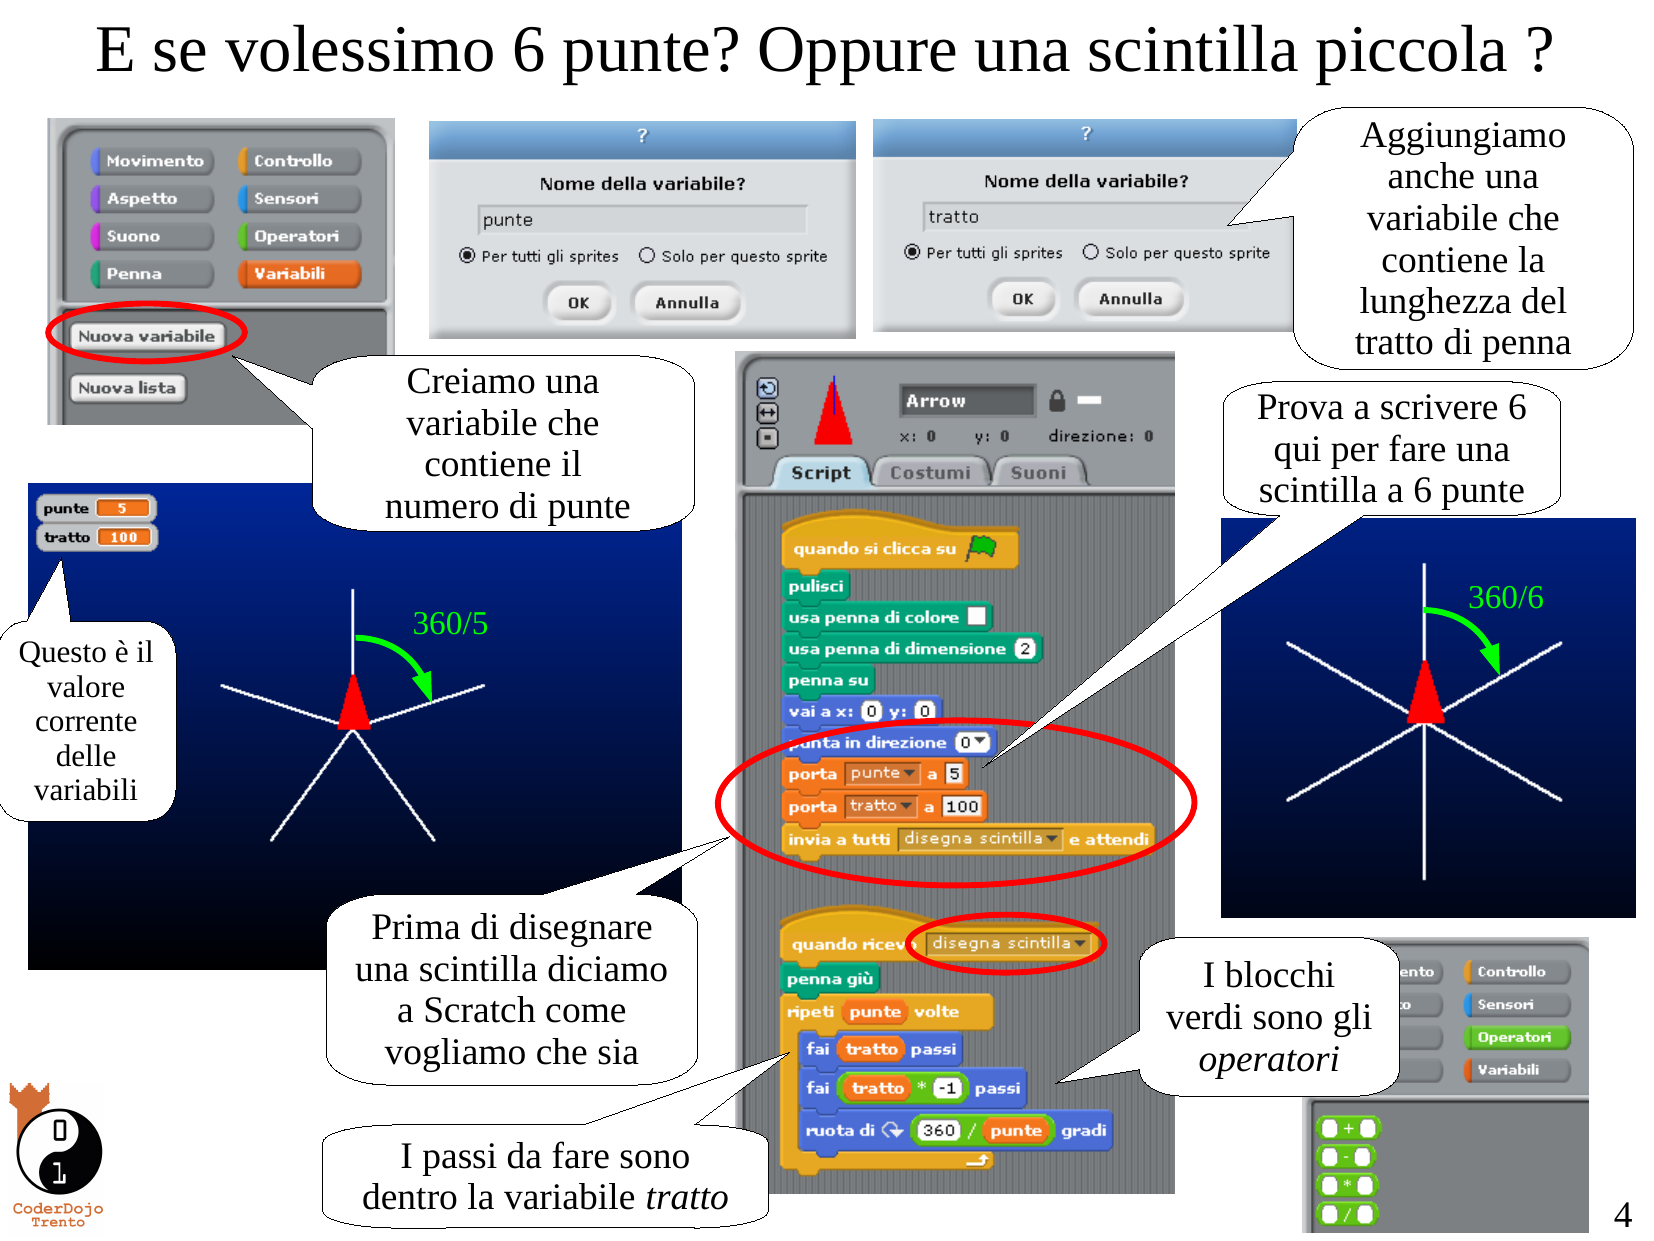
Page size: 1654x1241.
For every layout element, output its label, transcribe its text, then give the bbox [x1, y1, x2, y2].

picture [28, 483, 682, 970]
picture [52, 307, 241, 358]
picture [873, 119, 1297, 332]
text_box Aggiungiamo anche una variabile che contiene la lunghezza del tratto di penna [1227, 107, 1634, 370]
picture [735, 724, 1175, 882]
text_box I blocchi verdi sono gli operatori [1055, 937, 1400, 1097]
text_box Creiamo una variabile che contiene il numero di punte [232, 355, 695, 532]
text_box I passi da fare sono dentro la variabile tratto [322, 1052, 790, 1229]
text_box Questo è il valore corrente delle variabili [0, 557, 177, 822]
text_box Prima di disegnare una scintilla diciamo a Scratch come vogliamo che sia [326, 836, 730, 1086]
picture [1221, 518, 1275, 564]
picture [429, 121, 856, 339]
text_box Prova a scrivere 6 qui per fare una scintilla a 6 punte [982, 381, 1561, 768]
text_box E se volessimo 6 punte? Oppure una scintilla piccola ? [80, 4, 1607, 112]
picture [1302, 937, 1589, 1233]
picture [735, 839, 1175, 1194]
picture [735, 351, 1175, 768]
text_box 360/6 [1453, 571, 1560, 624]
text_box 360/5 [397, 597, 504, 650]
picture [1221, 518, 1636, 918]
picture [1052, 641, 1175, 765]
text_box 4 [1599, 1186, 1650, 1241]
picture [9, 1083, 104, 1237]
picture [638, 867, 682, 903]
picture [47, 118, 395, 425]
